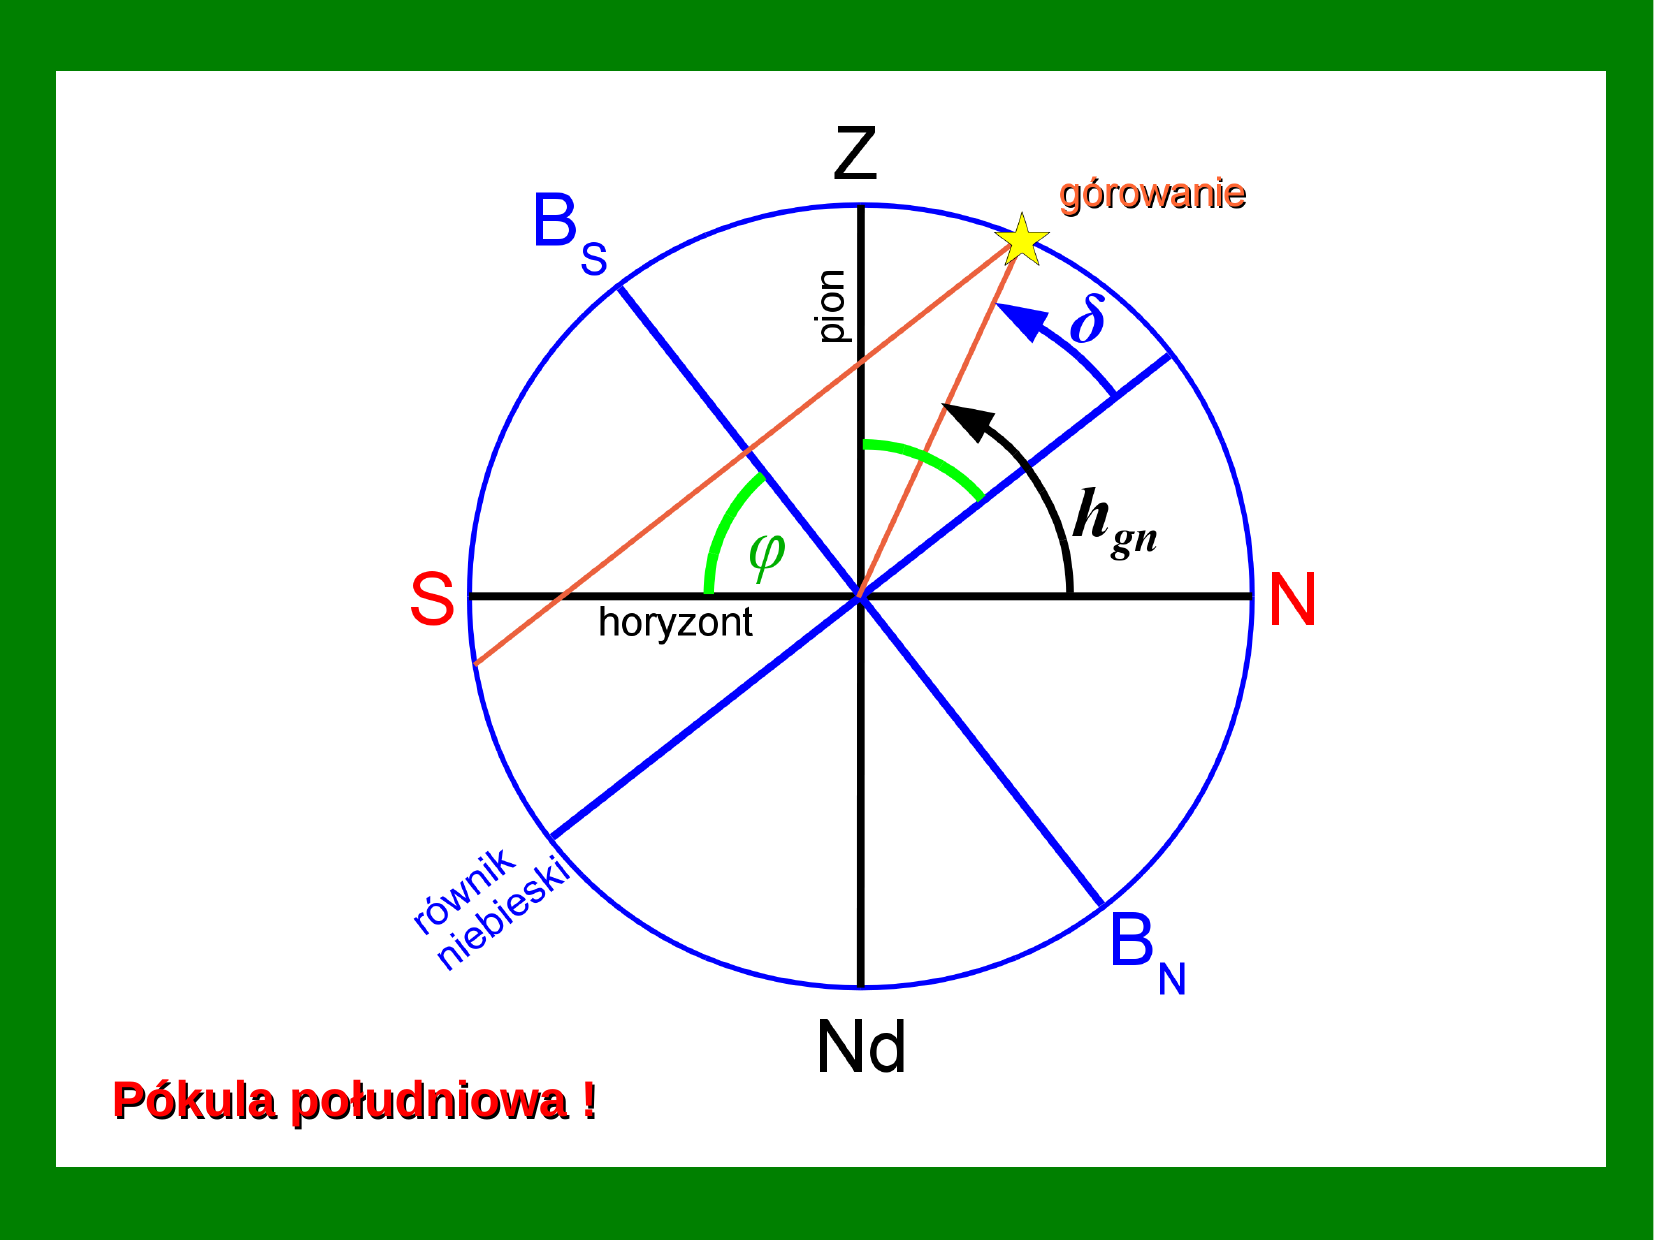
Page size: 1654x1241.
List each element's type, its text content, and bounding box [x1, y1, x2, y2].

picture [56, 71, 1606, 1167]
text_box Pókula południowa ! [96, 1064, 614, 1135]
